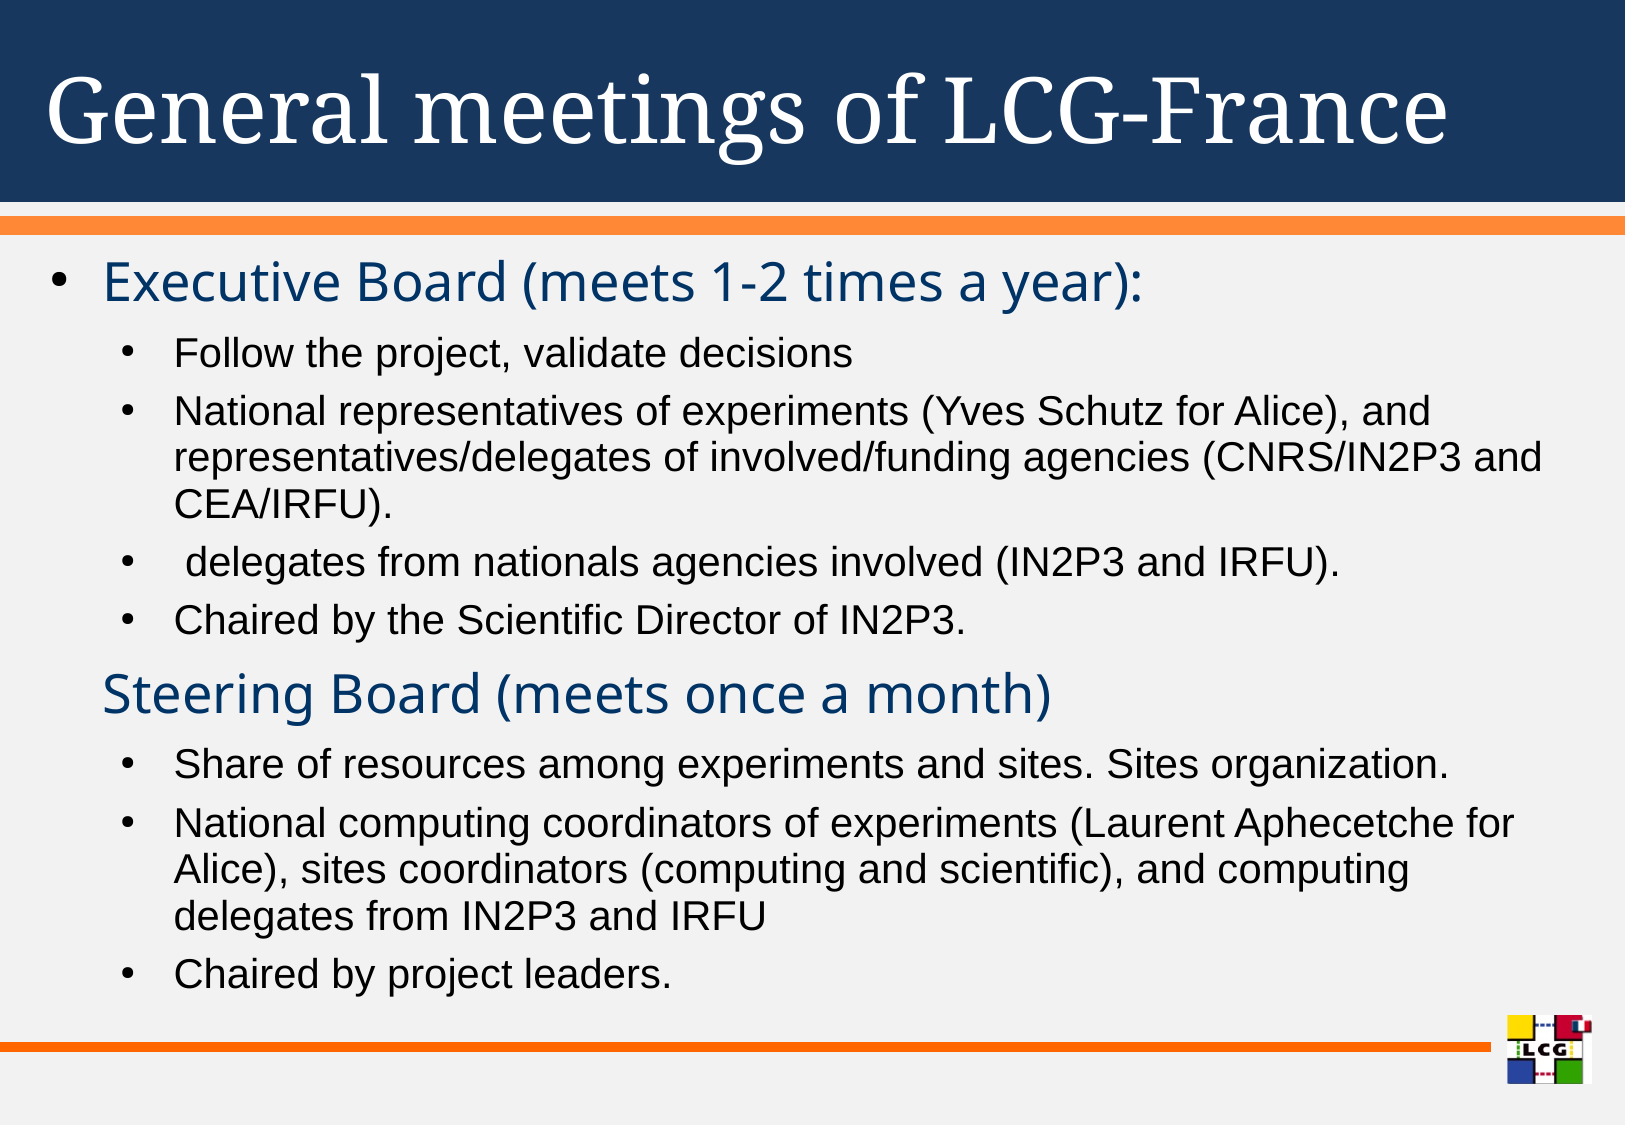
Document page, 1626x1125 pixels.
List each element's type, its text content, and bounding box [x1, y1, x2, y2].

title General meetings of LCG-France [44, 42, 1594, 173]
list Executive Board (meets 1-2 times a year): Follow the project, validate decisions National representatives of experiments (Yves Schutz for Alice), and representatives/delegates of involved/funding agencies (CNRS/IN2P3 and CEA/IRFU). delegates from nationals agencies involved (IN2P3 and IRFU). Chaired by the Scientific Director of IN2P3. Steering Board (meets once a month) Share of resources among experiments and sites. Sites organization. National computing coordinators of experiments (Laurent Aphecetche for Alice), sites coordinators (computing and scientific), and computing delegates from IN2P3 and IRFU Chaired by project leaders. [31, 243, 1594, 1029]
picture [1507, 1029, 1592, 1084]
